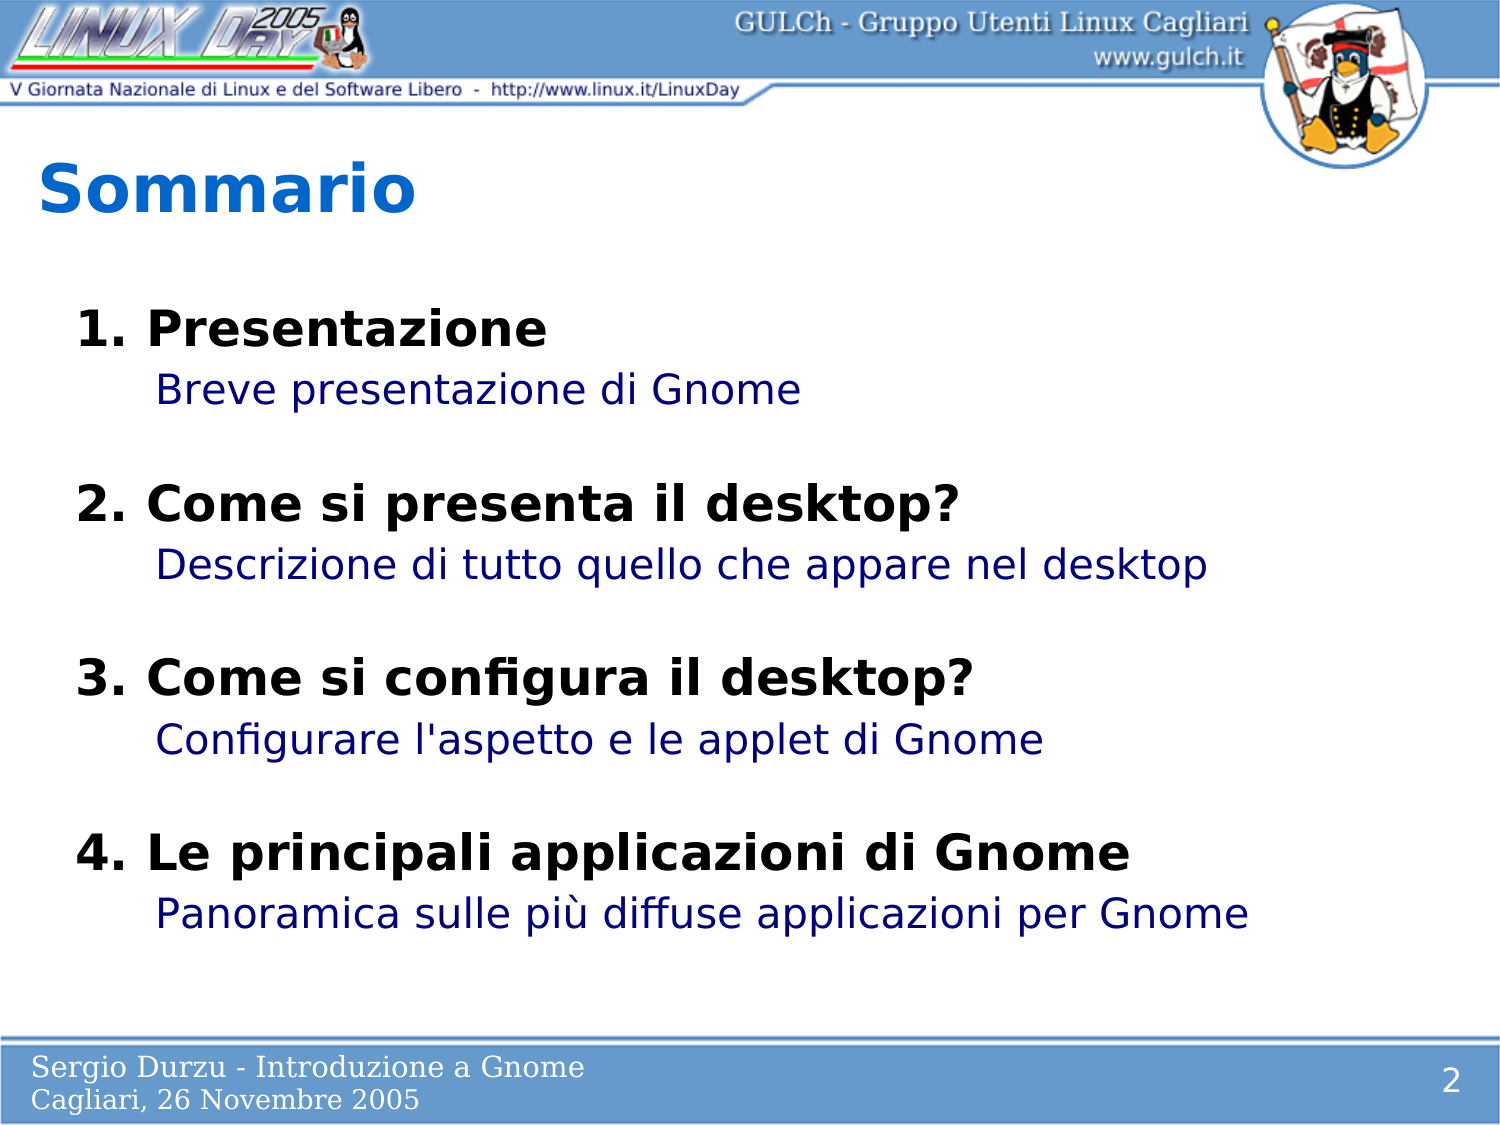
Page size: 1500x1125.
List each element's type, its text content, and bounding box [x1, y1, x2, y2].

text_box 1. Presentazione Breve presentazione di Gnome 2. Come si presenta il desktop? Descrizione di tutto quello che appare nel desktop 3. Come si configura il desktop? Configurare l'aspetto e le applet di Gnome 4. Le principali applicazioni di Gnome Panoramica sulle più diffuse applicazioni per Gnome [75, 299, 1388, 976]
text_box Sommario [37, 149, 418, 228]
picture [0, 0, 1500, 1125]
